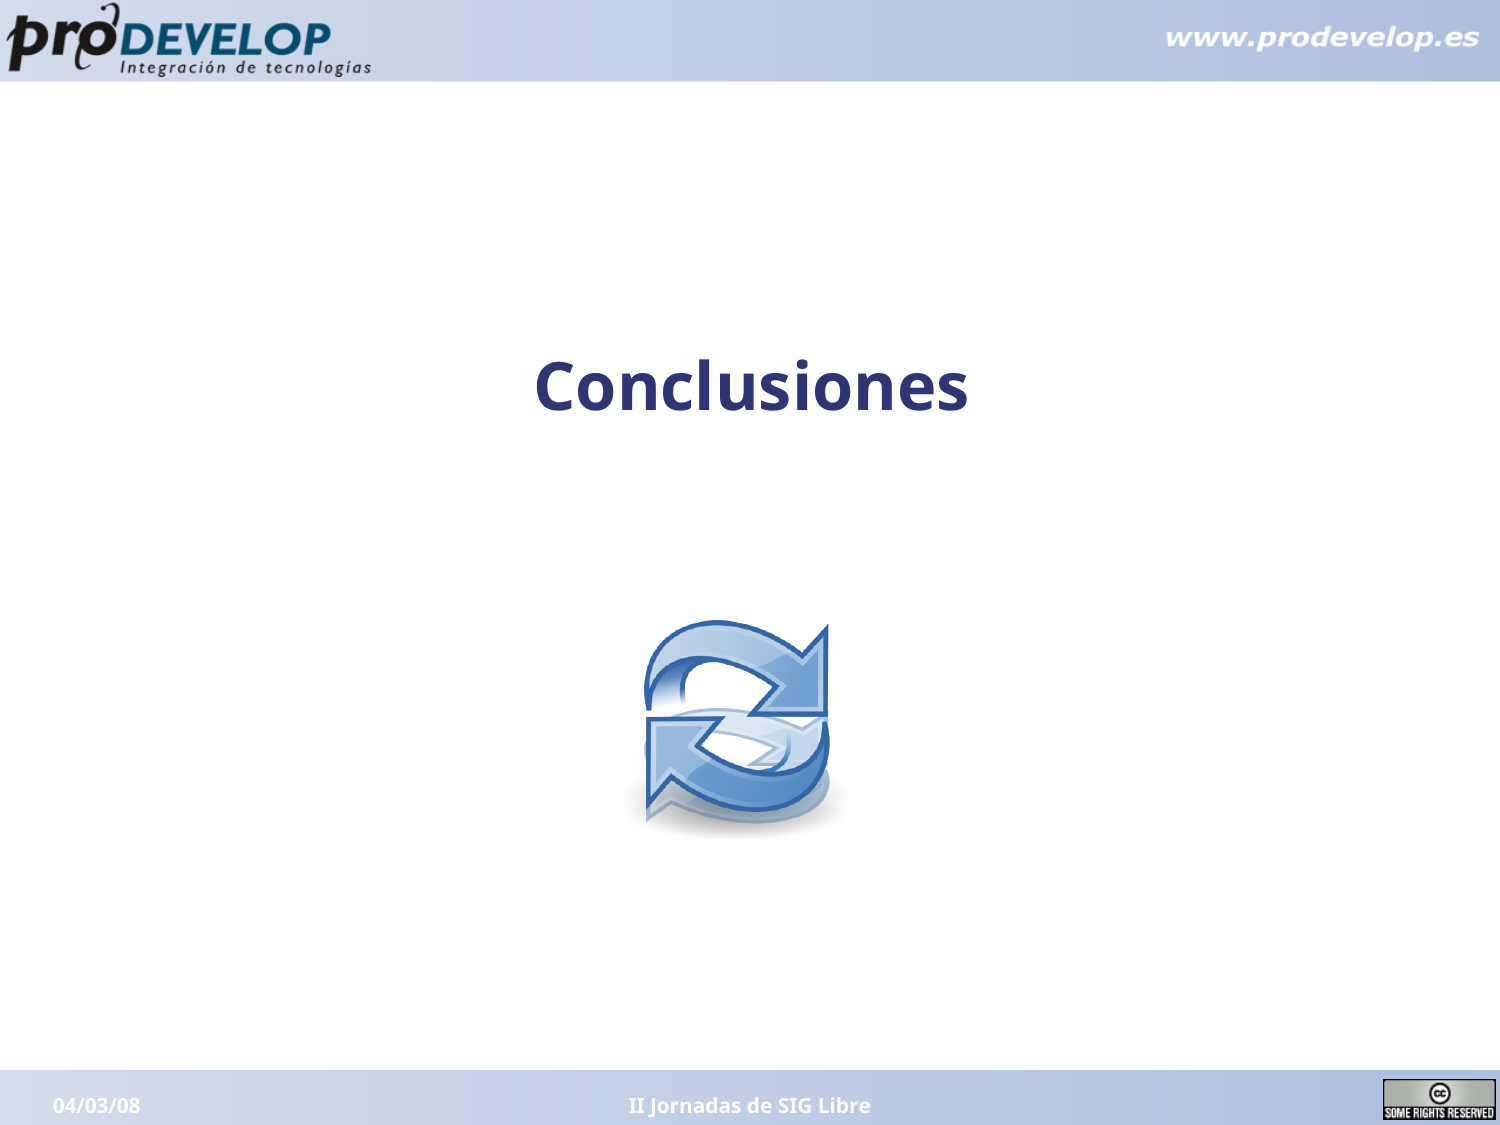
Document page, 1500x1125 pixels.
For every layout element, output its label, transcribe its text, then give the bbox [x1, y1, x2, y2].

picture [0, 0, 1500, 1125]
title Conclusiones [76, 290, 1427, 479]
